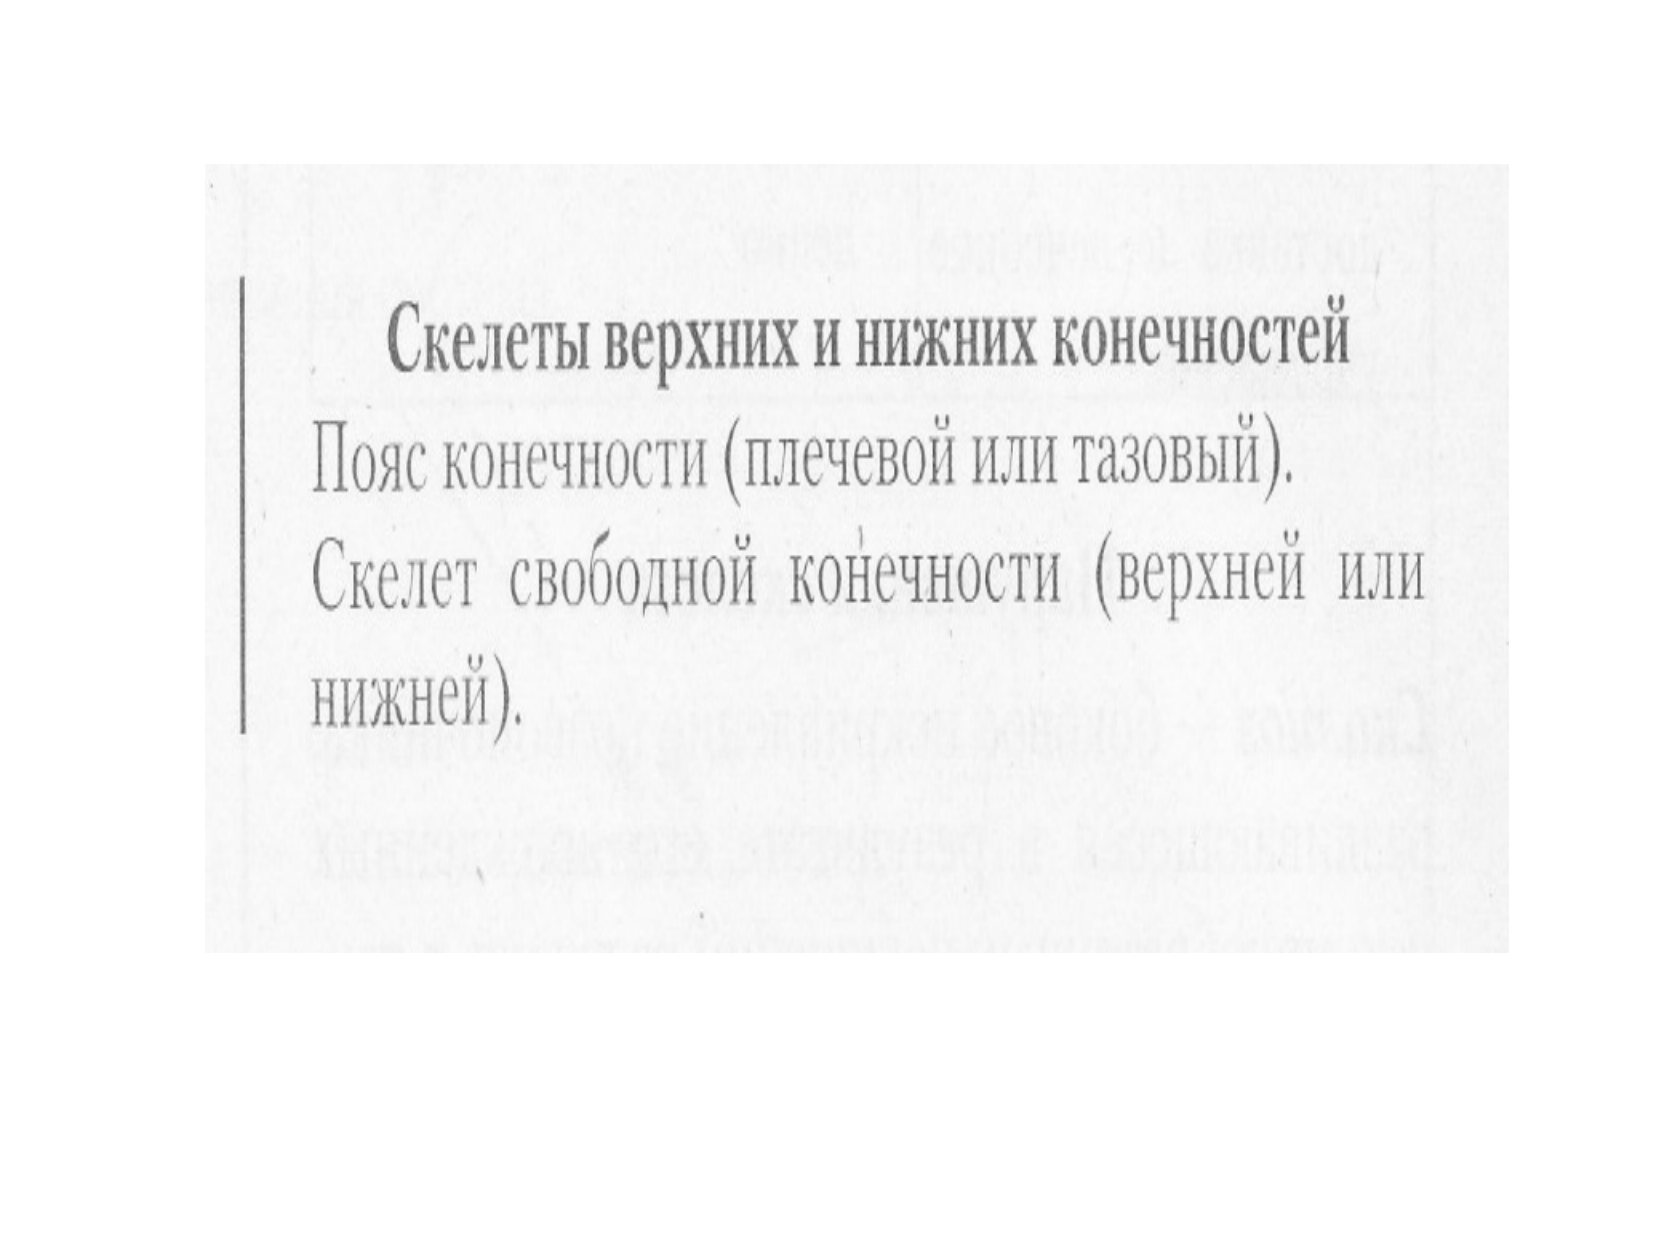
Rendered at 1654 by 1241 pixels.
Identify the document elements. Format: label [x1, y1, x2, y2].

picture [205, 164, 1509, 953]
